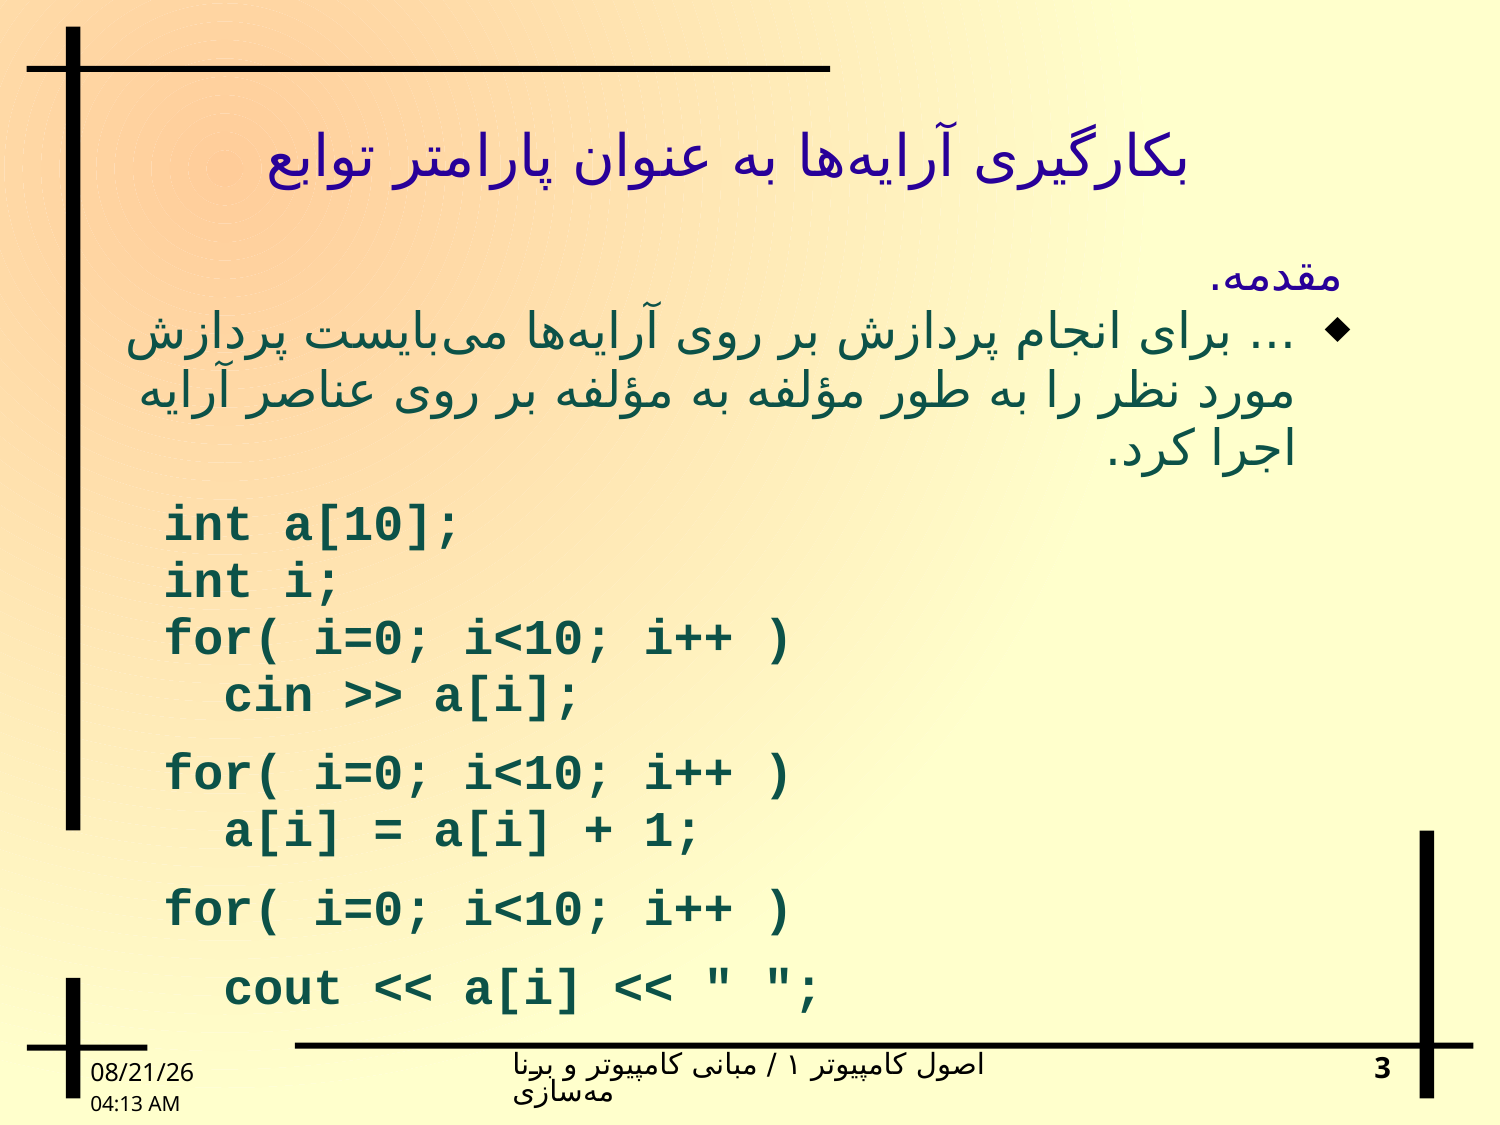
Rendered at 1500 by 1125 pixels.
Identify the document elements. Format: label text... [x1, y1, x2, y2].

title مقدمه. [1162, 215, 1344, 335]
title بکارگیری آرایه‌ها به عنوان پارامتر توابع [113, 97, 1344, 217]
list ... برای انجام پردازش بر روی آرایه‌ها می‌بایست پردازش مورد نظر را به طور مؤلفه به مؤلفه بر روی عناصر آرایه اجرا کرد. int a[10]; int i; for( i=0; i<10; i++ ) cin >> a[i]; for( i=0; i<10; i++ ) a[i] = a[i] + 1; for( i=0; i<10; i++ ) cout << a[i] << " "; [110, 302, 1422, 1001]
